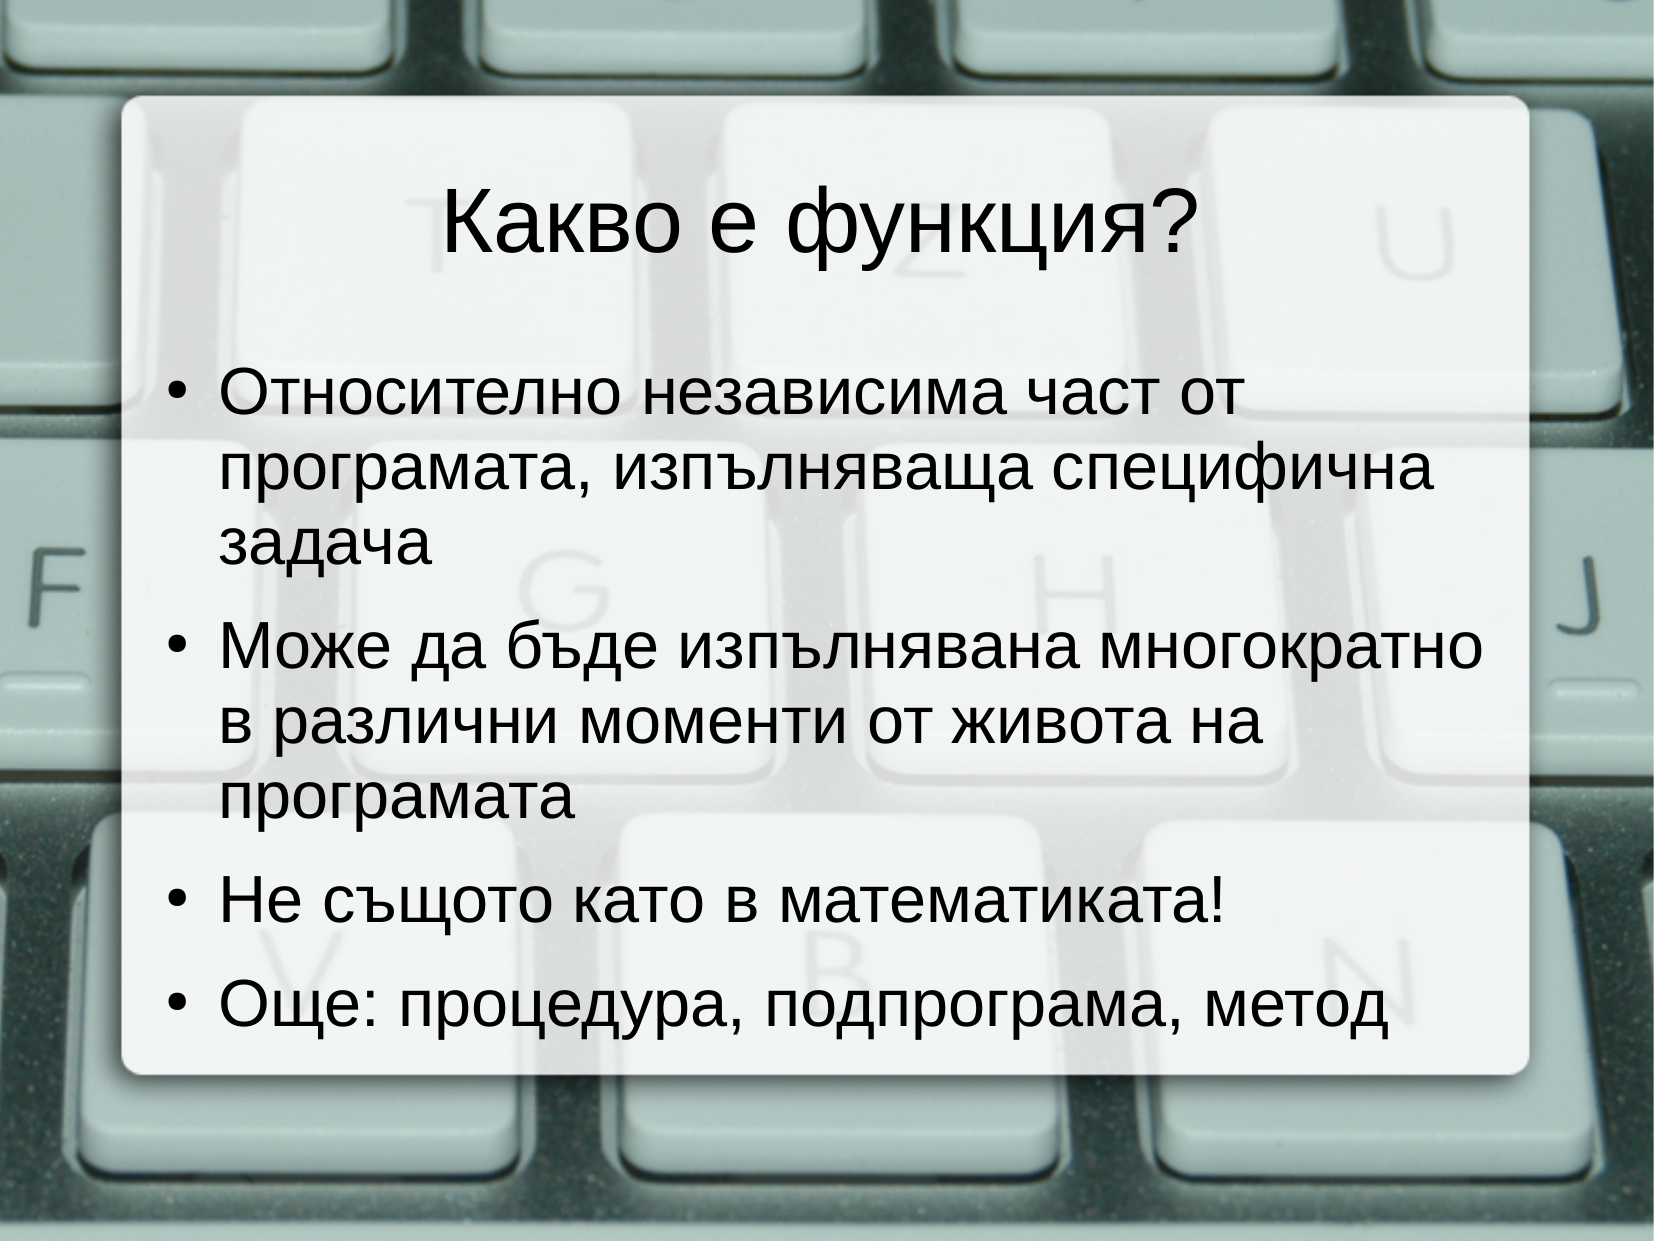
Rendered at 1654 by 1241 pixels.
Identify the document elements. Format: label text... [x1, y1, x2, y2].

picture [0, 0, 1654, 1241]
title Какво е функция? [135, 117, 1506, 325]
list Относително независима част от програмата, изпълняваща специфична задача Може да бъде изпълнявана многократно в различни моменти от живота на програмата Не същото като в математиката! Още: процедура, подпрограма, метод [147, 354, 1506, 1074]
